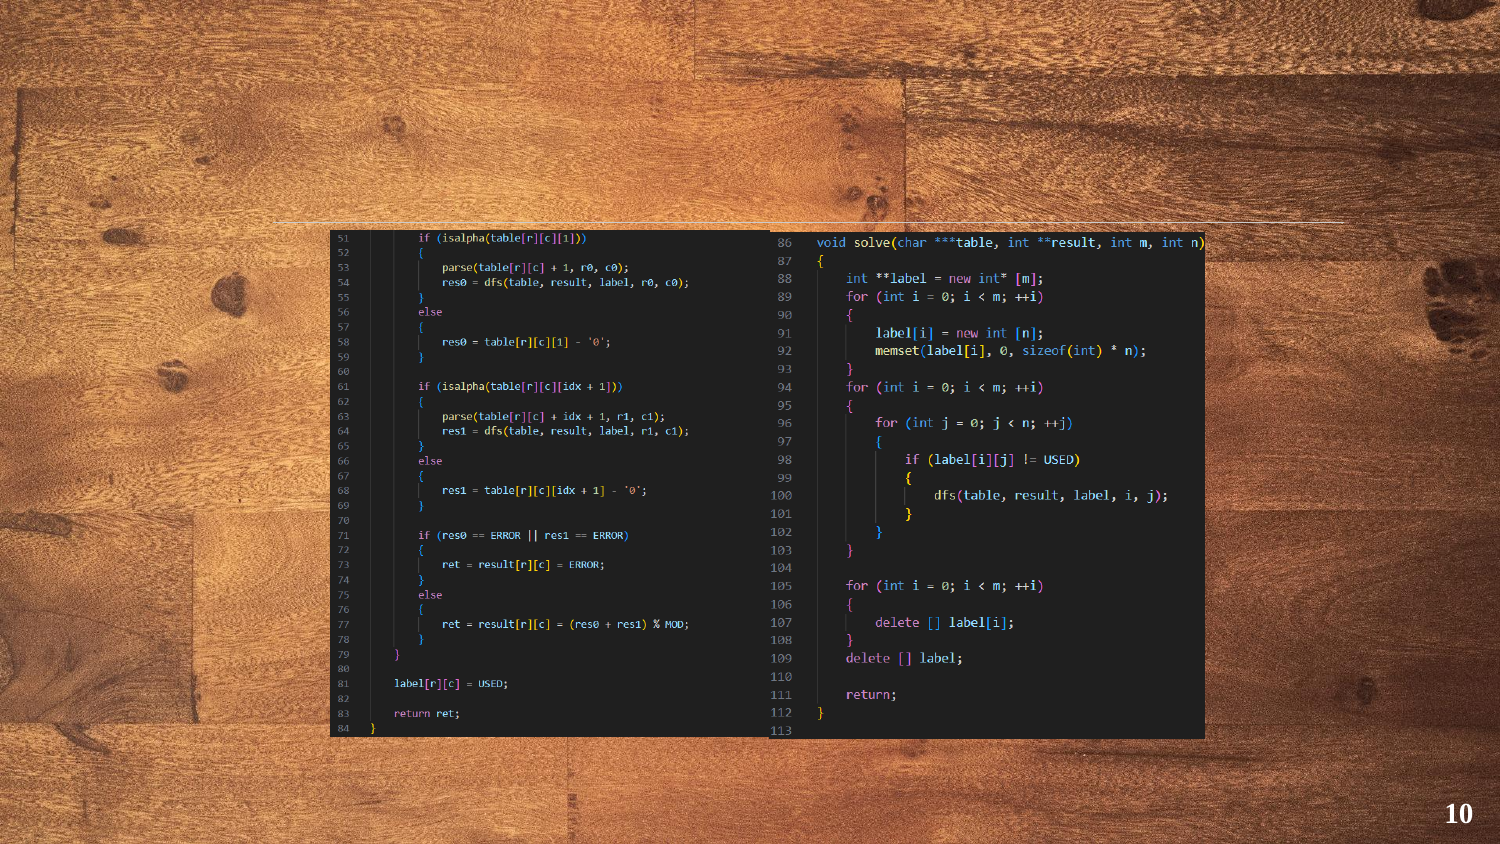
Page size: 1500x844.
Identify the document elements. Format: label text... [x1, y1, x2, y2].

slide_number 10 [1429, 779, 1500, 844]
title 範例程式 [255, 117, 1341, 233]
picture [330, 230, 1205, 739]
